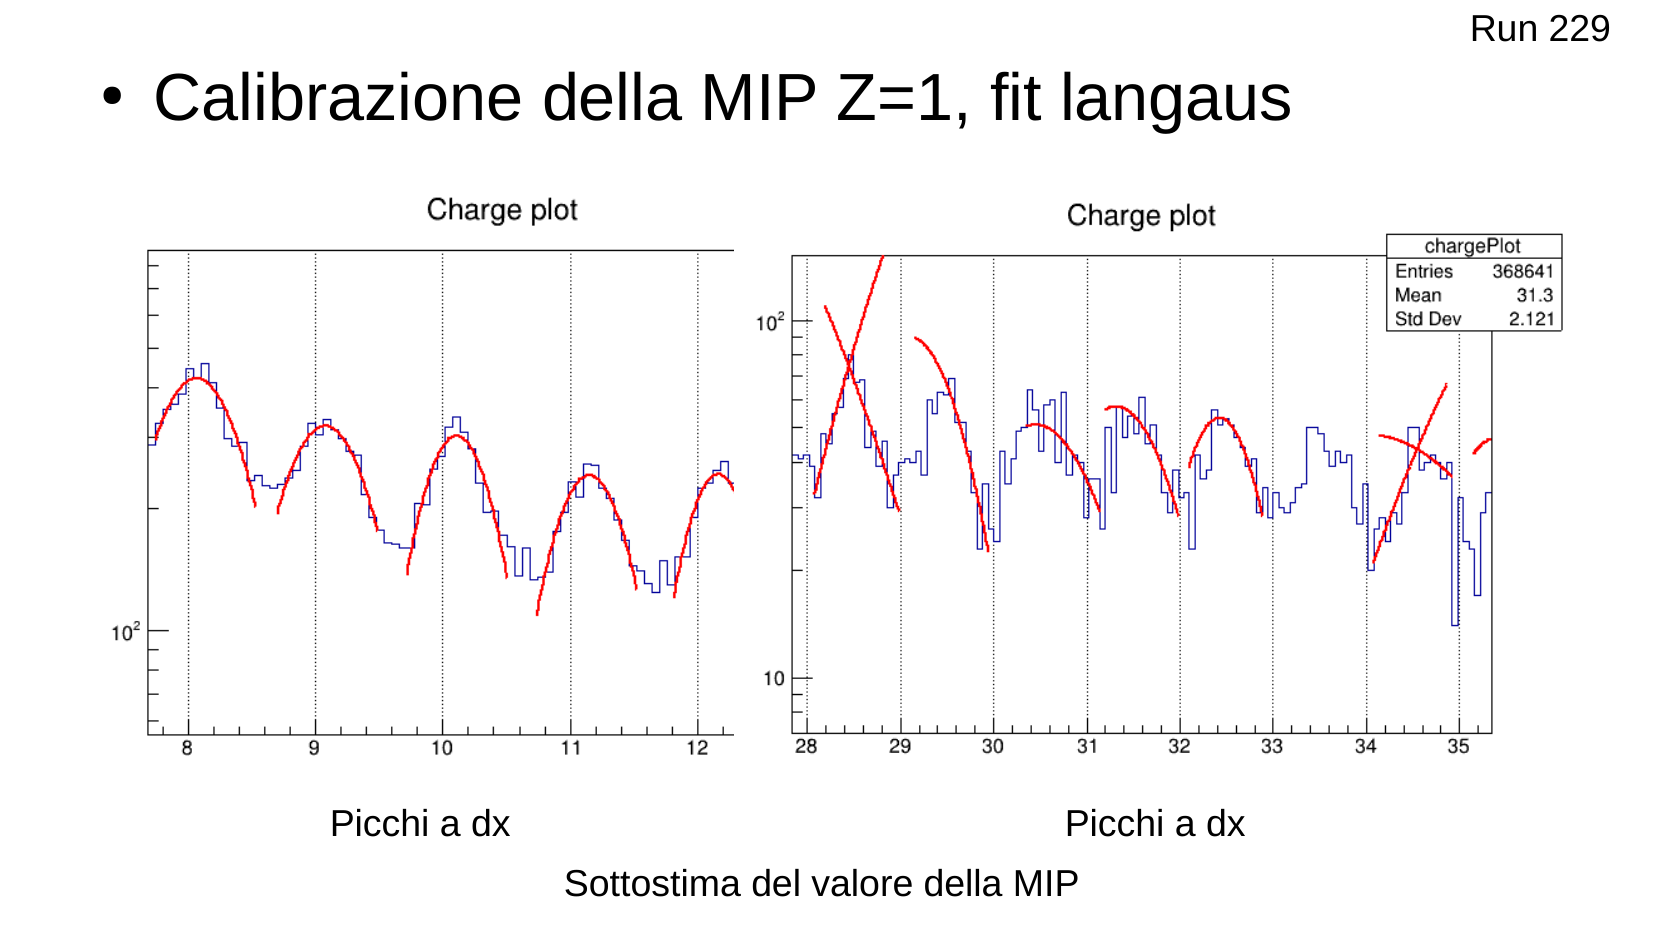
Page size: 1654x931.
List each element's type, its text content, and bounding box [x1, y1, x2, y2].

text_box Picchi a dx [1050, 795, 1291, 856]
text_box Sottostima del valore della MIP [549, 855, 1105, 912]
list Calibrazione della MIP Z=1, fit langaus [82, 60, 1571, 757]
text_box Picchi a dx [315, 795, 556, 856]
picture [89, 194, 1564, 770]
text_box Run 229 [1455, 0, 1654, 61]
